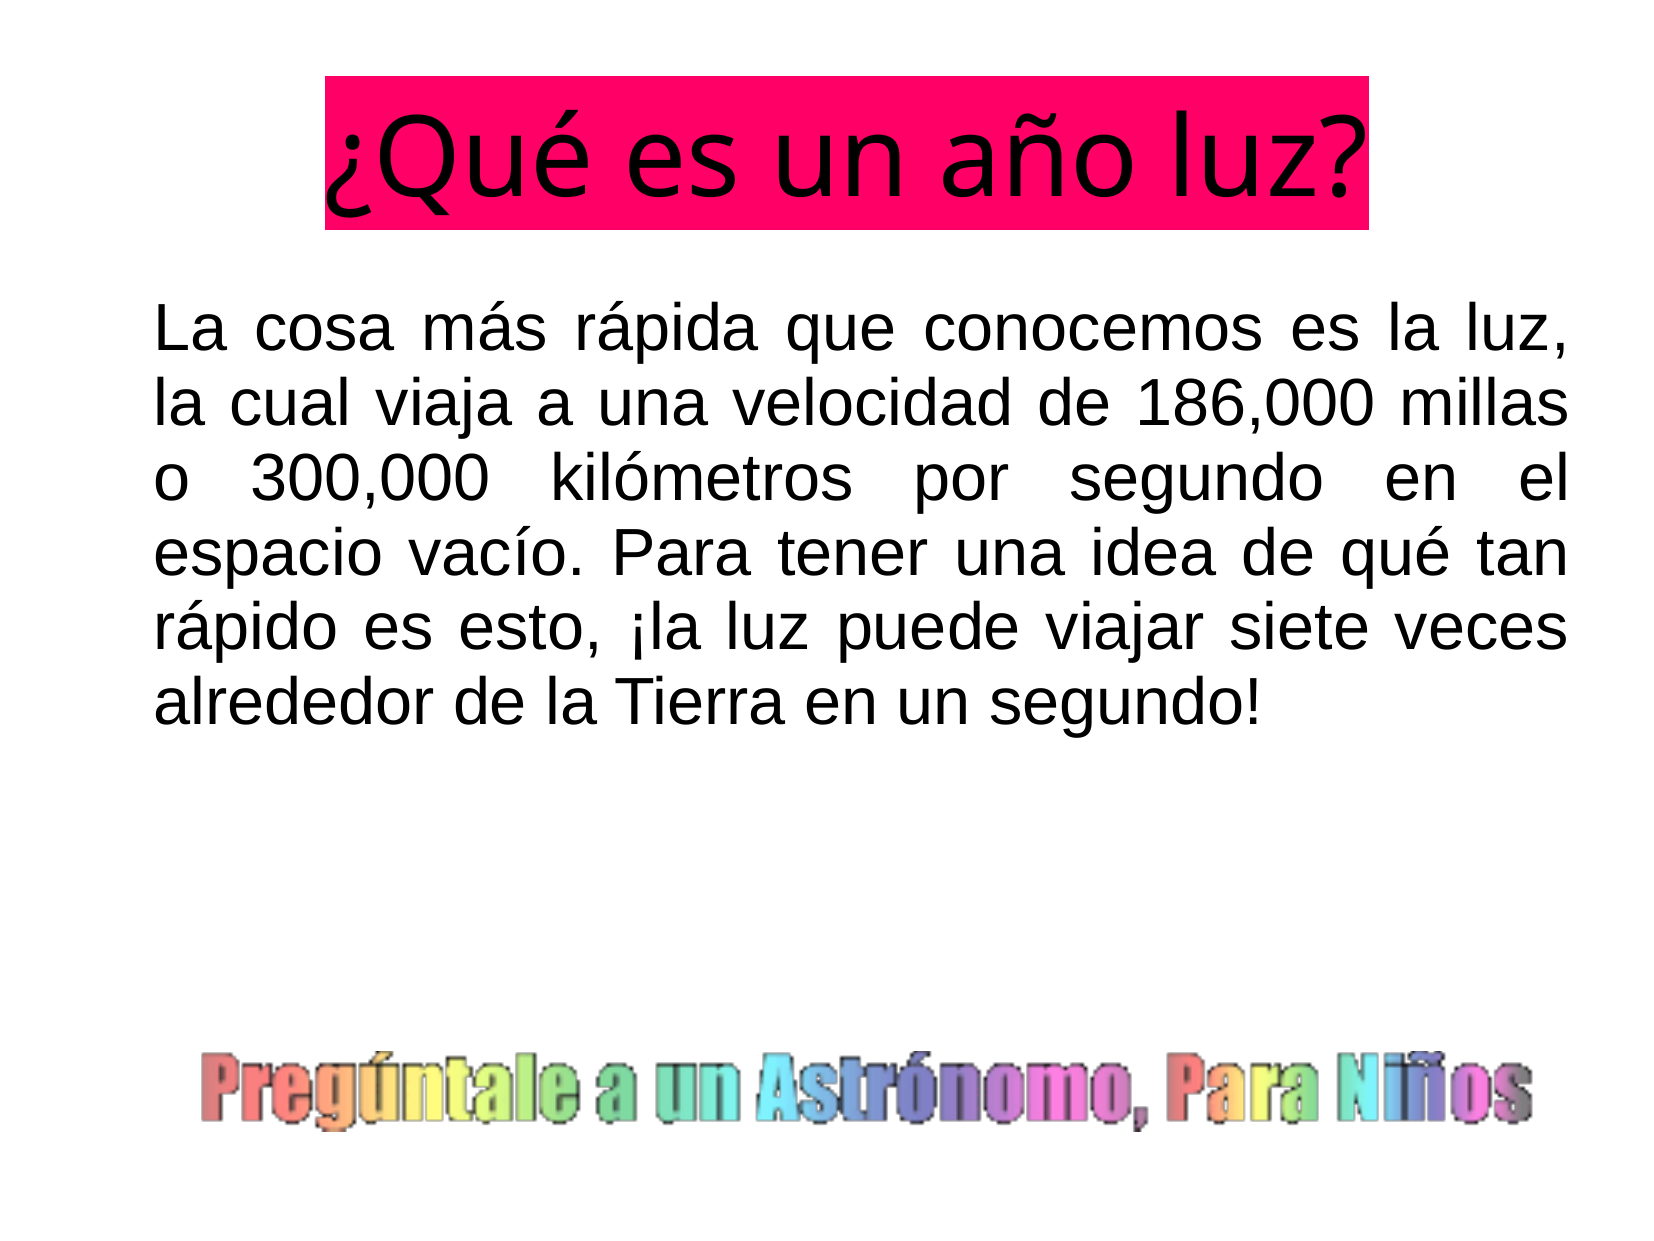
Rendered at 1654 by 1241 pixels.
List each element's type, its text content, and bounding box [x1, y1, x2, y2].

picture [200, 1051, 1536, 1132]
title ¿Qué es un año luz? [82, 49, 1571, 257]
list La cosa más rápida que conocemos es la luz, la cual viaja a una velocidad de 186,000 millas o 300,000 kilómetros por segundo en el espacio vacío. Para tener una idea de qué tan rápido es esto, ¡la luz puede viajar siete veces alrededor de la Tierra en un segundo! [82, 290, 1571, 1010]
